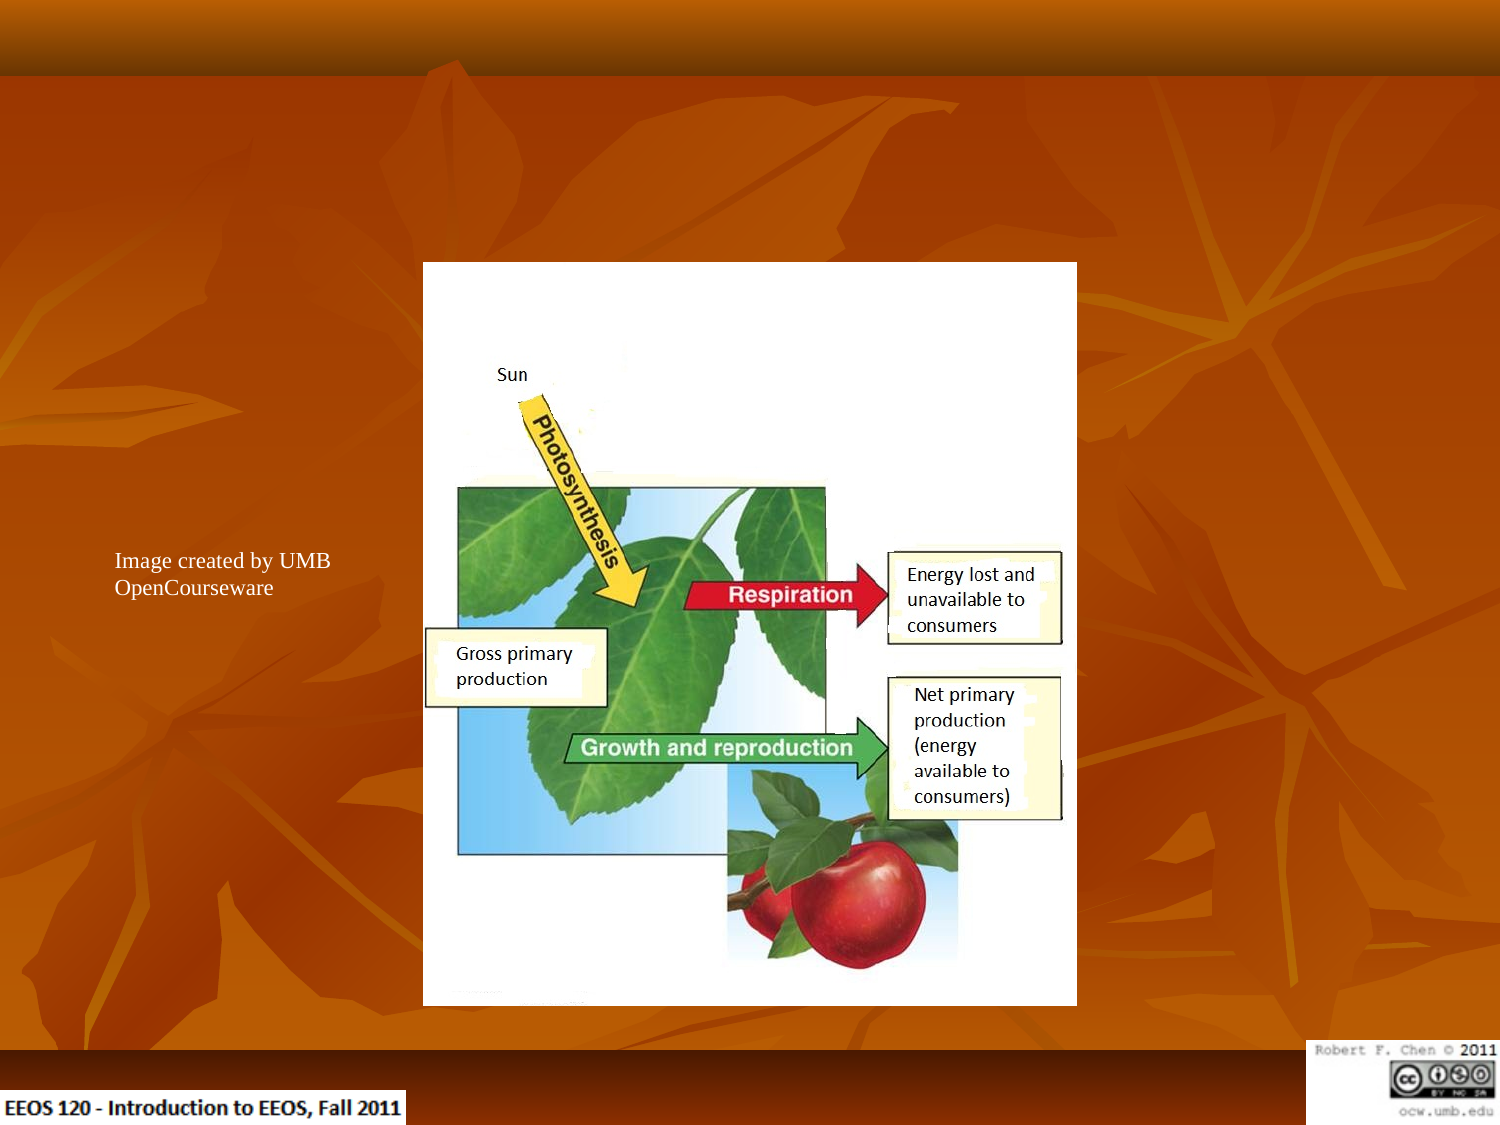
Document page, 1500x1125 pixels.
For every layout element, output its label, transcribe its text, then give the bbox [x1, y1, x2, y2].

title [75, 45, 1426, 234]
text_box Image created by UMB OpenCourseware [99, 537, 376, 636]
picture [1306, 1040, 1500, 1125]
picture [0, 1090, 406, 1125]
text_box [423, 262, 1077, 1006]
